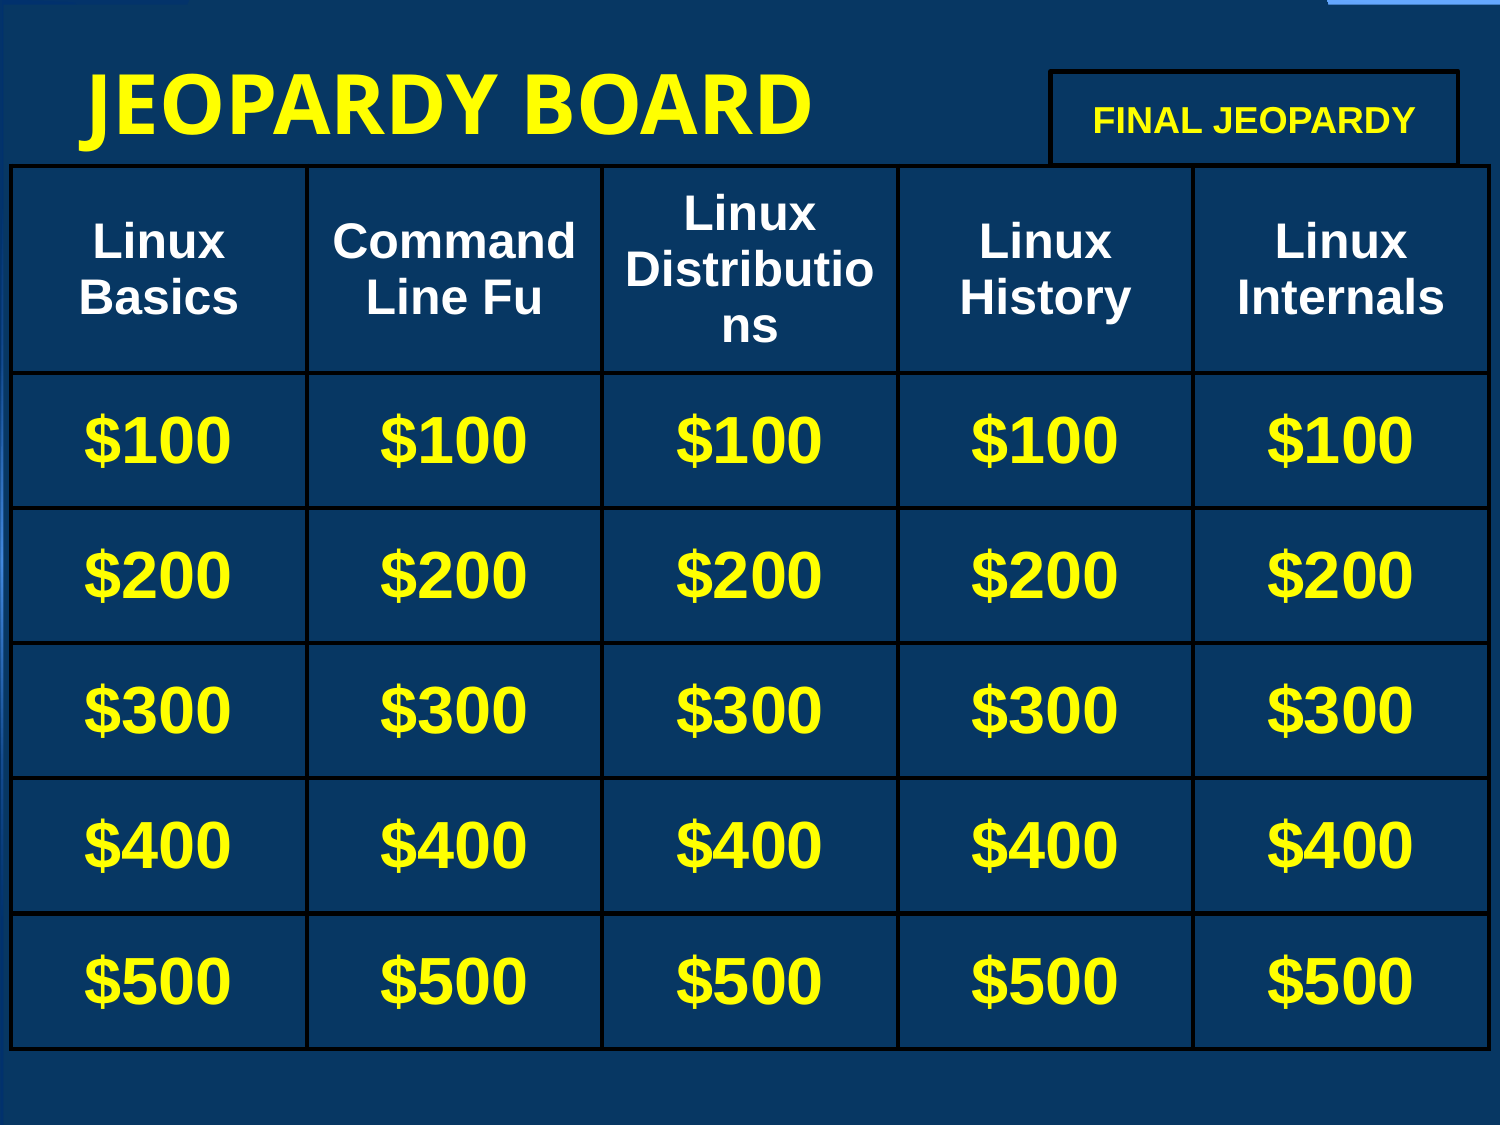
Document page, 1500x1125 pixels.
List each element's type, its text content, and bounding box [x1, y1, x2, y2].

table_cell $200 [900, 510, 1191, 641]
table_cell $400 [13, 780, 305, 911]
table_cell $400 [309, 780, 600, 911]
table_cell $100 [13, 375, 305, 506]
table_cell $300 [604, 645, 896, 776]
table_cell $300 [1195, 645, 1487, 776]
table_header Linux History [900, 168, 1191, 371]
text_box [3, 4, 1500, 1125]
table_cell $300 [309, 645, 600, 776]
table_cell $100 [309, 375, 600, 506]
table_cell $200 [13, 510, 305, 641]
table_cell $300 [900, 645, 1191, 776]
table_cell $400 [1195, 780, 1487, 911]
table_cell $500 [1195, 916, 1487, 1047]
table_cell $500 [604, 916, 896, 1047]
text_box FINAL JEOPARDY [1050, 71, 1458, 166]
table_cell $400 [900, 780, 1191, 911]
table_cell $200 [604, 510, 896, 641]
table_cell $500 [309, 916, 600, 1047]
table_cell $500 [13, 916, 305, 1047]
table_header Command Line Fu [309, 168, 600, 371]
title JEOPARDY BOARD [70, 0, 880, 164]
table_cell $400 [604, 780, 896, 911]
table_header Linux Internals [1195, 168, 1487, 371]
table_header Linux Basics [13, 168, 305, 371]
table_cell $100 [900, 375, 1191, 506]
table_header Linux Distributions [604, 168, 896, 371]
table_cell $100 [1195, 375, 1487, 506]
table_cell $200 [1195, 510, 1487, 641]
table_cell $500 [900, 916, 1191, 1047]
table_cell $100 [604, 375, 896, 506]
table_cell $200 [309, 510, 600, 641]
table_cell $300 [13, 645, 305, 776]
